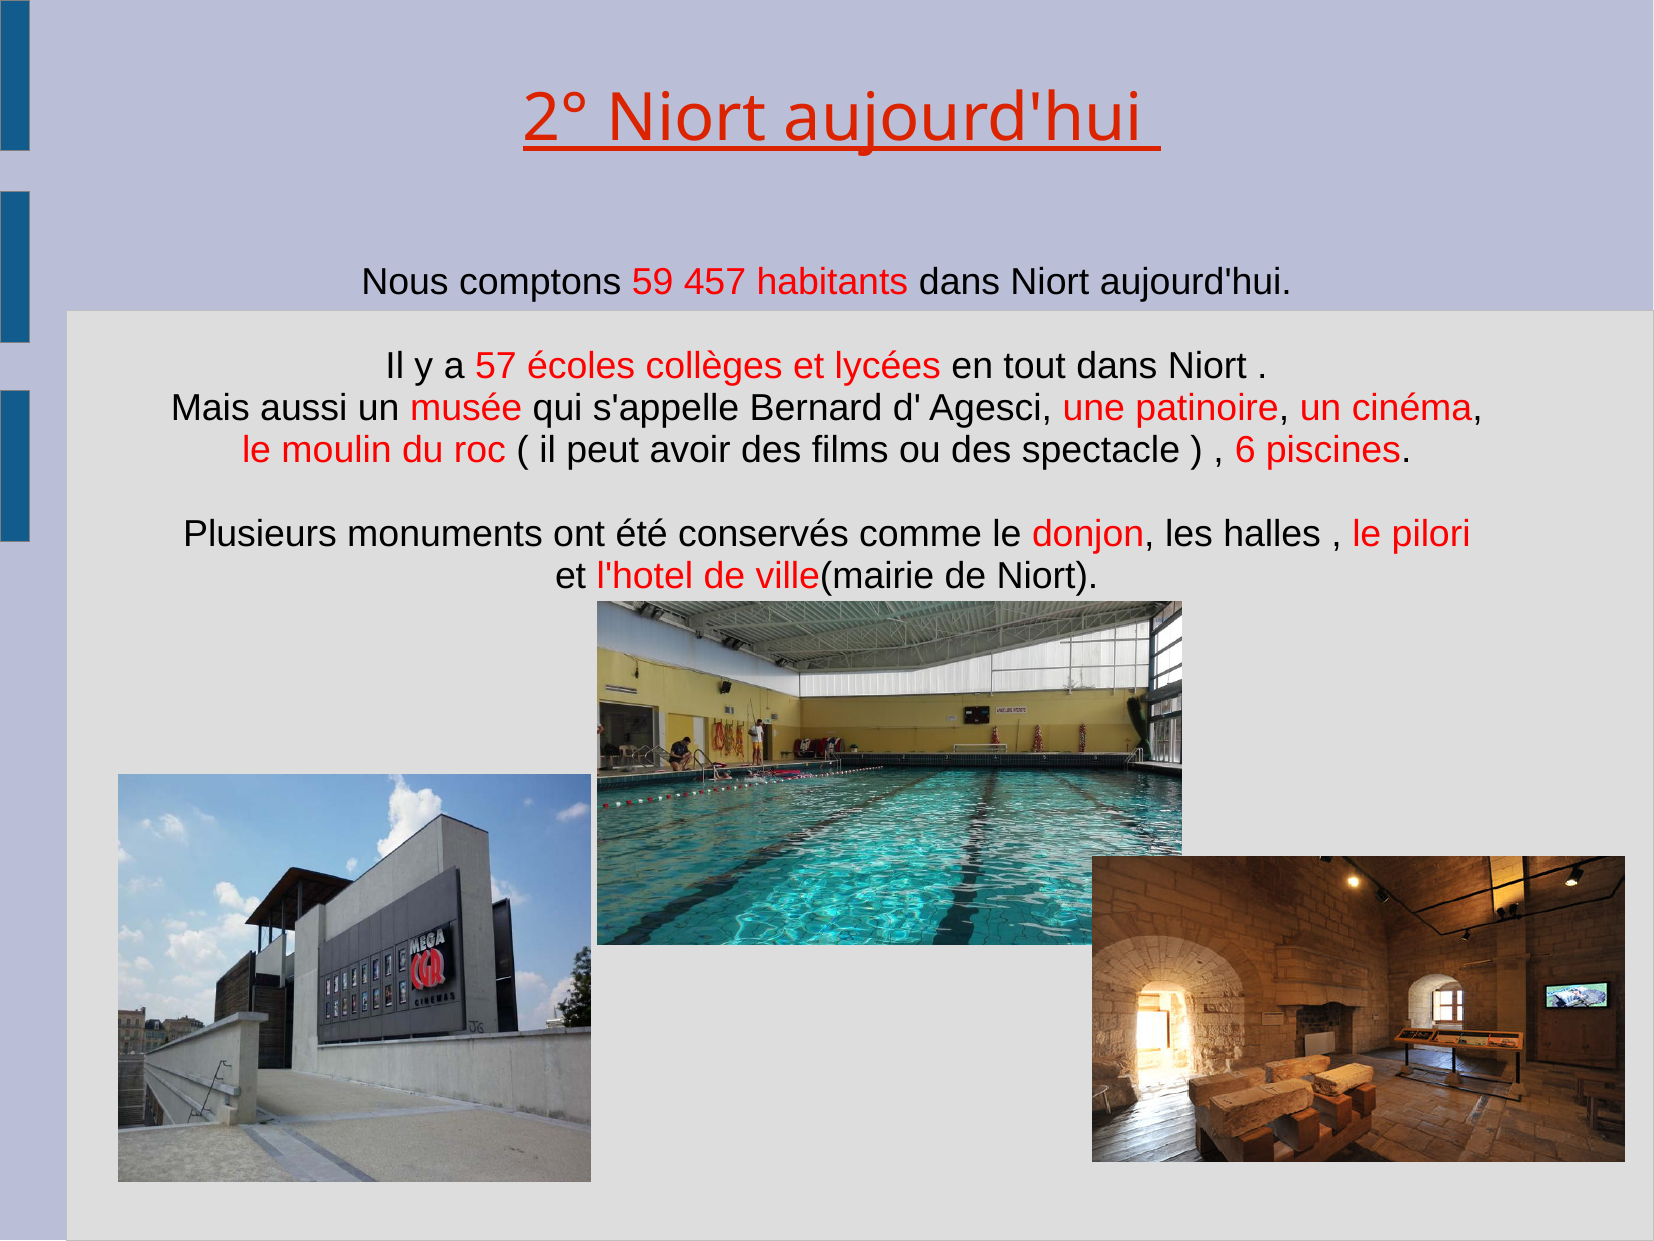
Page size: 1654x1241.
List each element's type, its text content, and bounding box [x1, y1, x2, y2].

picture [118, 774, 591, 1182]
text_box 2° Niort aujourd'hui [147, 59, 1536, 161]
picture [597, 601, 1625, 1162]
text_box Nous comptons 59 457 habitants dans Niort aujourd'hui. Il y a 57 écoles collèges et lycées en tout dans Niort . Mais aussi un musée qui s'appelle Bernard d' Agesci, une patinoire, un cinéma, le moulin du roc ( il peut avoir des films ou des spectacle ) , 6 piscines. Plusieurs monuments ont été conservés comme le donjon, les halles , le pilori et l'hotel de ville(mairie de Niort). [147, 250, 1506, 650]
